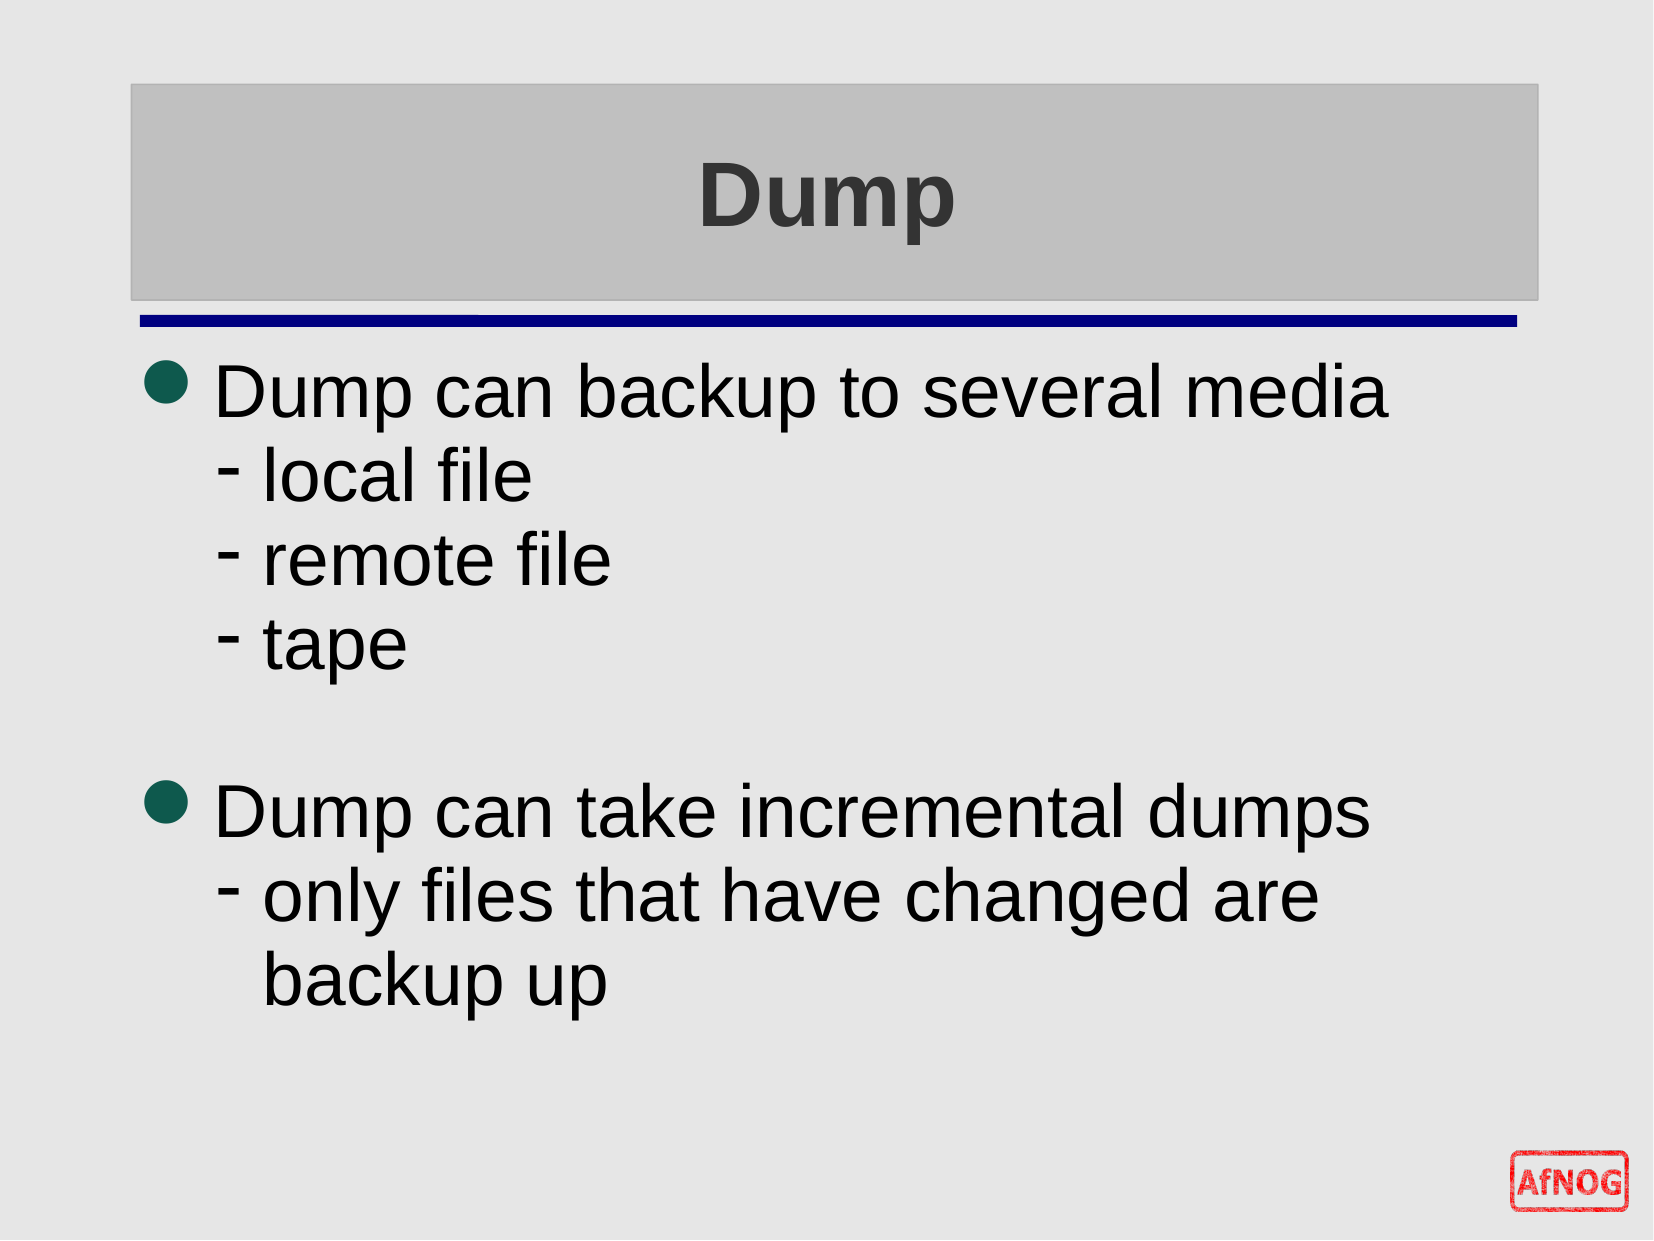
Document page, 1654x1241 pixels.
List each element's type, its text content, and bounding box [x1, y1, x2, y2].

text_box Dump [121, 91, 1534, 299]
text_box Dump can backup to several media local file remote file tape Dump can take incremental dumps only files that have changed are backup up [121, 344, 1534, 1127]
picture [1510, 1150, 1629, 1212]
